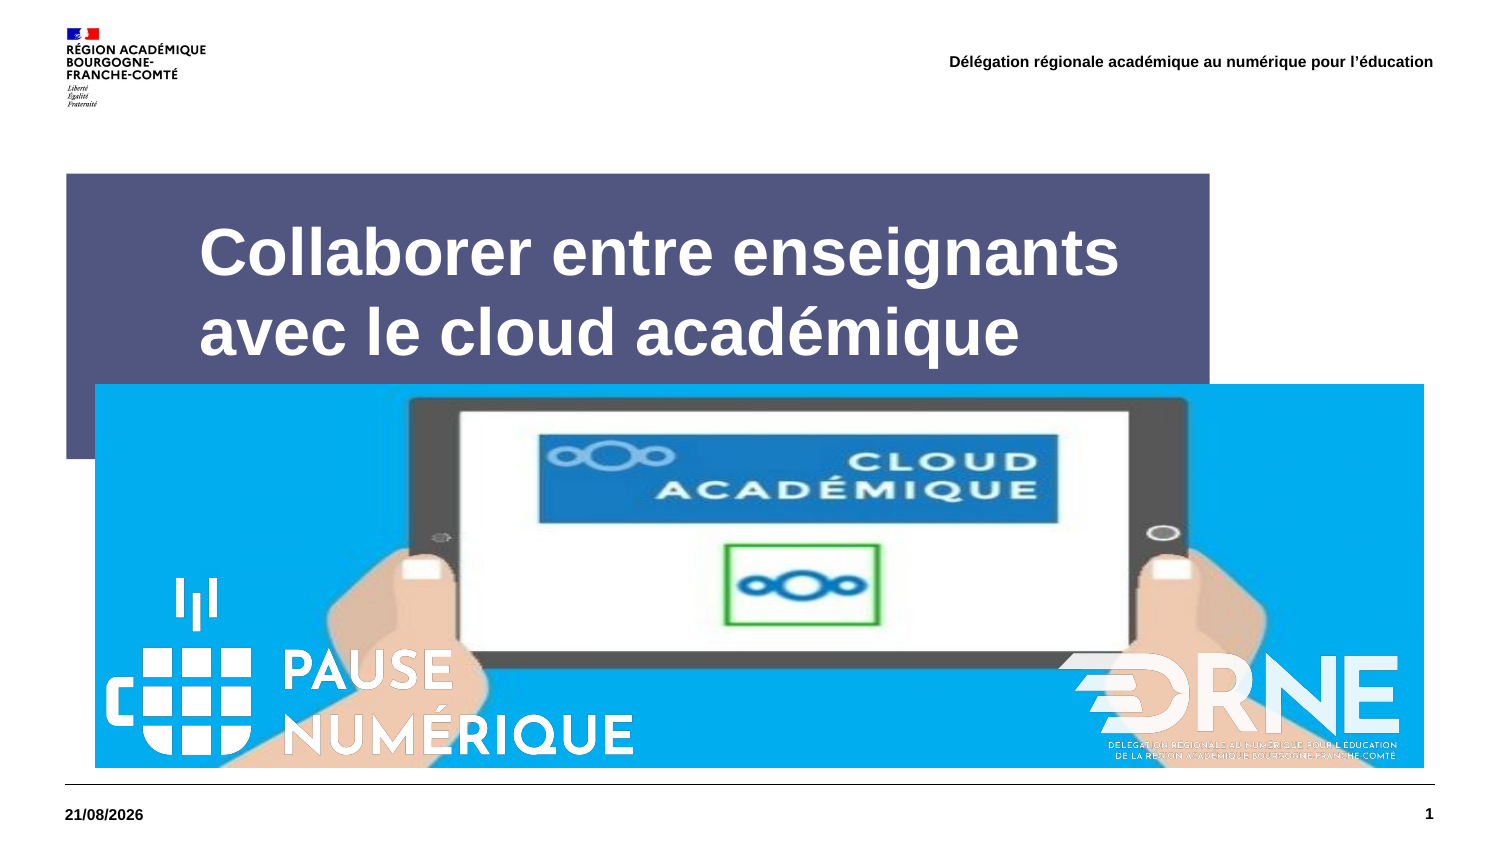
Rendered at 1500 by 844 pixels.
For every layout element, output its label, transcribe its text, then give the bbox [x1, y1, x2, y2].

picture [182, 648, 211, 677]
picture [193, 593, 200, 631]
text_box <numéro> [1213, 784, 1434, 843]
picture [177, 579, 184, 617]
picture [210, 579, 216, 617]
picture [218, 395, 1376, 768]
text_box Délégation régionale académique au numérique pour l’éducation [470, 32, 1434, 90]
picture [285, 650, 311, 688]
picture [498, 715, 505, 754]
picture [564, 715, 595, 754]
picture [55, 16, 217, 118]
text_box Collaborer entre enseignants avec le cloud académique [66, 173, 1210, 460]
picture [182, 687, 211, 716]
picture [143, 726, 172, 754]
picture [107, 677, 133, 725]
picture [222, 648, 250, 677]
text_box 08/06/2021 [64, 786, 251, 843]
picture [222, 726, 250, 754]
picture [222, 687, 250, 716]
picture [514, 715, 556, 754]
picture [143, 687, 172, 716]
picture [182, 726, 211, 754]
picture [1345, 656, 1398, 733]
picture [143, 648, 172, 677]
picture [606, 715, 632, 754]
